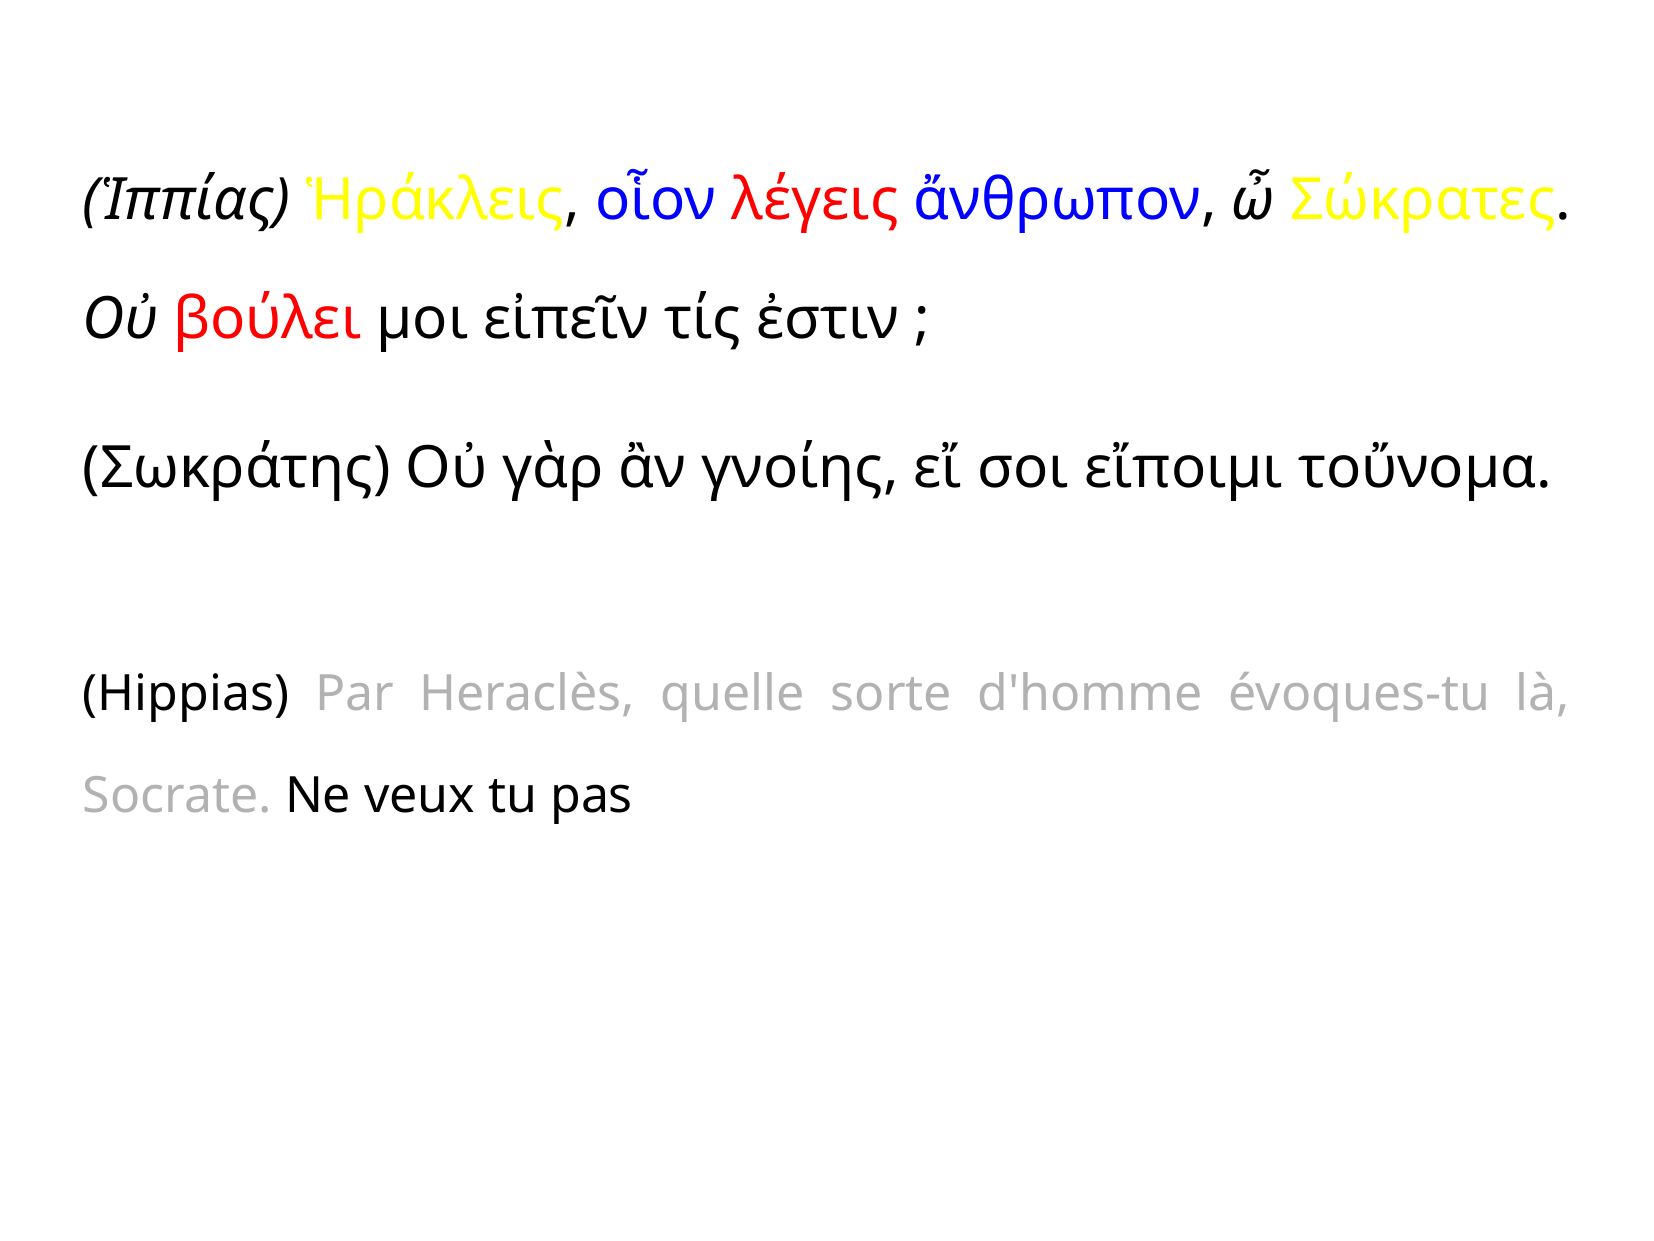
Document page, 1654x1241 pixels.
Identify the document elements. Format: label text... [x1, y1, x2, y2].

list (Ἱππίας) Ἡράκλεις, οἷον λέγεις ἄνθρωπον, ὦ Σώκρατες. Οὐ βούλει μοι εἰπεῖν τίς ἐστιν ; (Σωκράτης) Οὐ γὰρ ἂν γνοίης, εἴ σοι εἴποιμι τοὔνομα. (Hippias) Par Heraclès, quelle sorte d'homme évoques-tu là, Socrate. Ne veux tu pas [82, 118, 1571, 1184]
